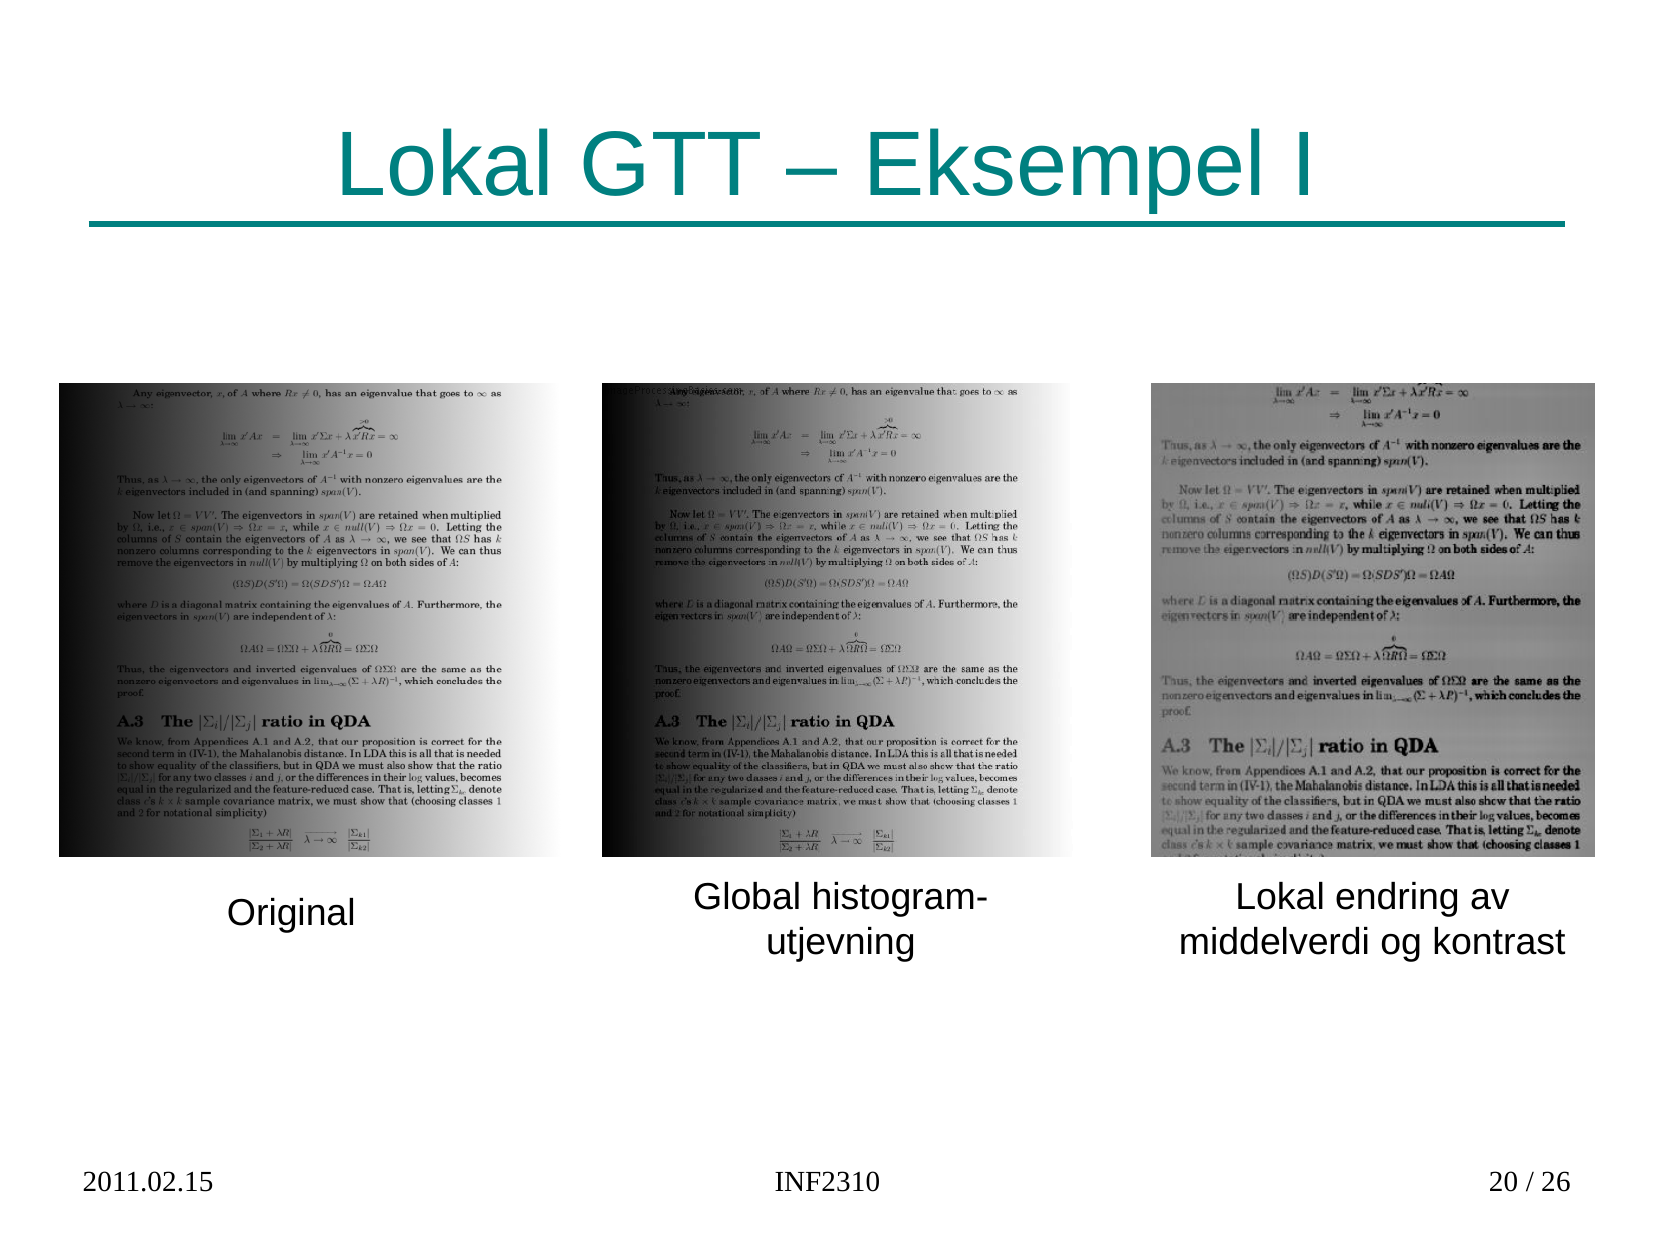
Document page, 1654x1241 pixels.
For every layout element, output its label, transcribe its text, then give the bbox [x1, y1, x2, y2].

picture [1151, 383, 1595, 857]
title Lokal GTT – Eksempel I [123, 68, 1530, 249]
text_box Global histogram- utjevning [678, 863, 1004, 970]
picture [602, 383, 1075, 857]
text_box Original [212, 880, 371, 941]
text_box Lokal endring av middelverdi og kontrast [1164, 863, 1581, 970]
picture [59, 383, 562, 857]
